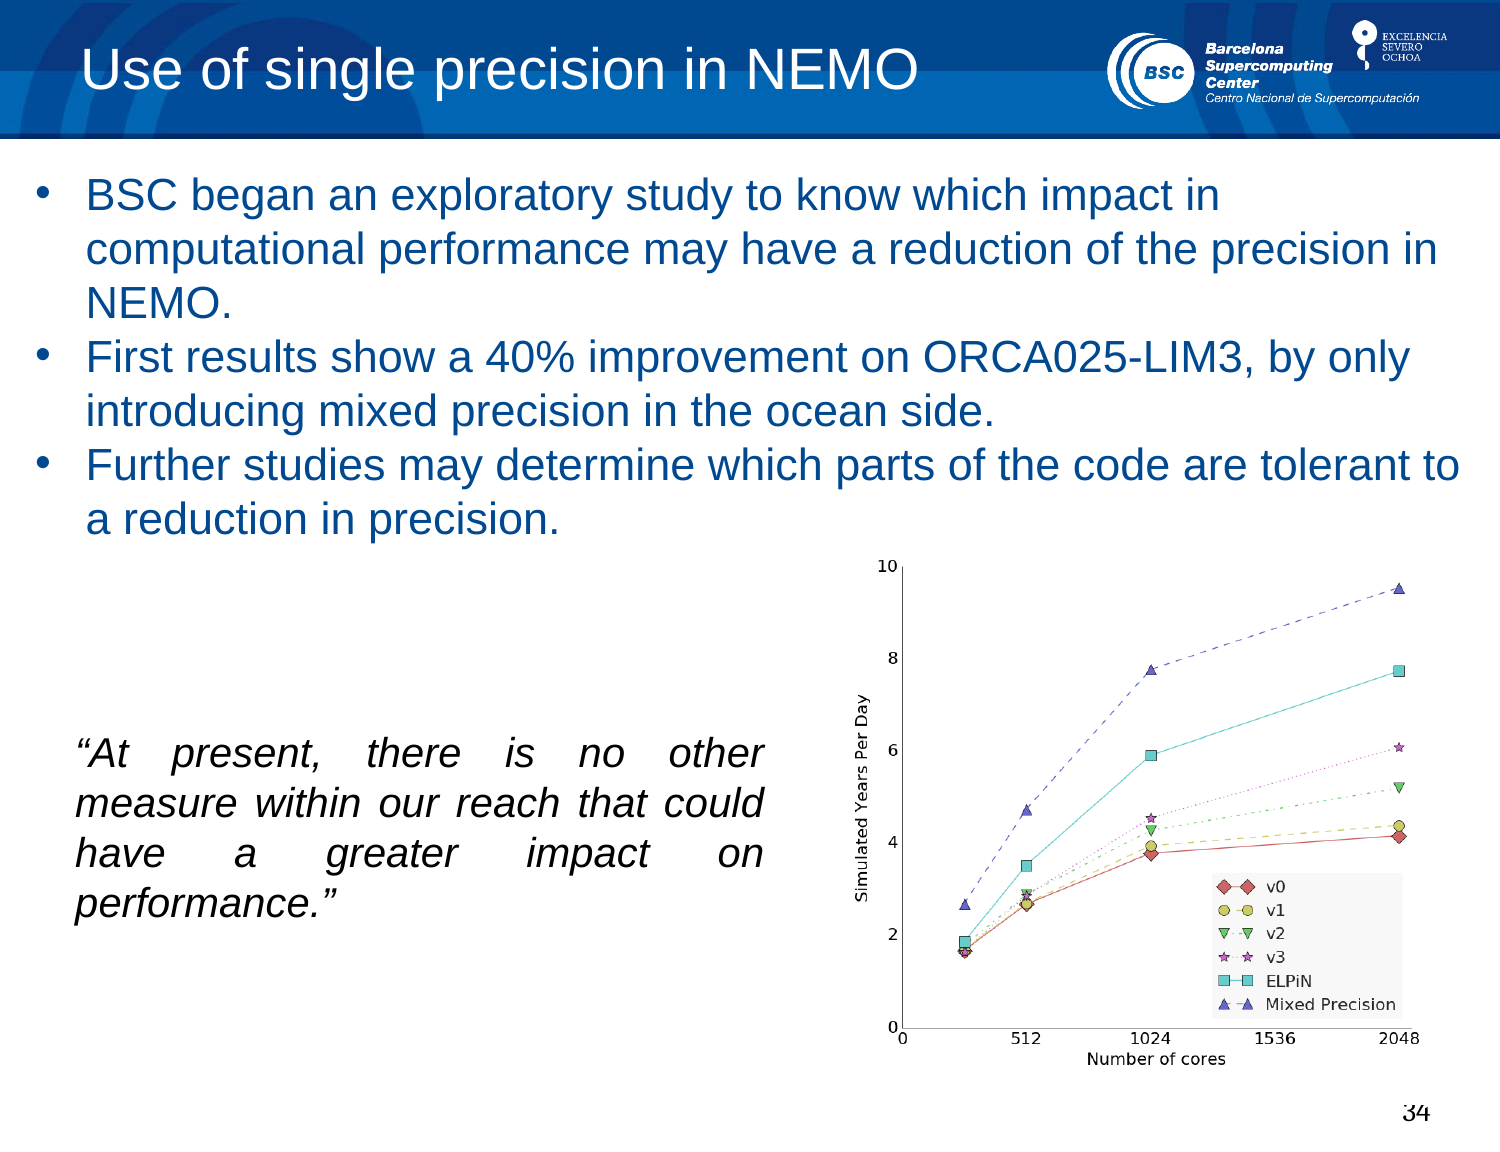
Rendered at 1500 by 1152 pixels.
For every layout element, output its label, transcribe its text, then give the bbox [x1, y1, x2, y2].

picture [0, 0, 1500, 139]
picture [836, 544, 1439, 1105]
text_box “At present, there is no other measure within our reach that could have a greater impact on performance.” [60, 711, 780, 1026]
text_box BSC began an exploratory study to know which impact in computational performance may have a reduction of the precision in NEMO. First results show a 40% improvement on ORCA025-LIM3, by only introducing mixed precision in the ocean side. Further studies may determine which parts of the code are tolerant to a reduction in precision. [34, 165, 1465, 544]
title Use of single precision in NEMO [65, 23, 1126, 139]
